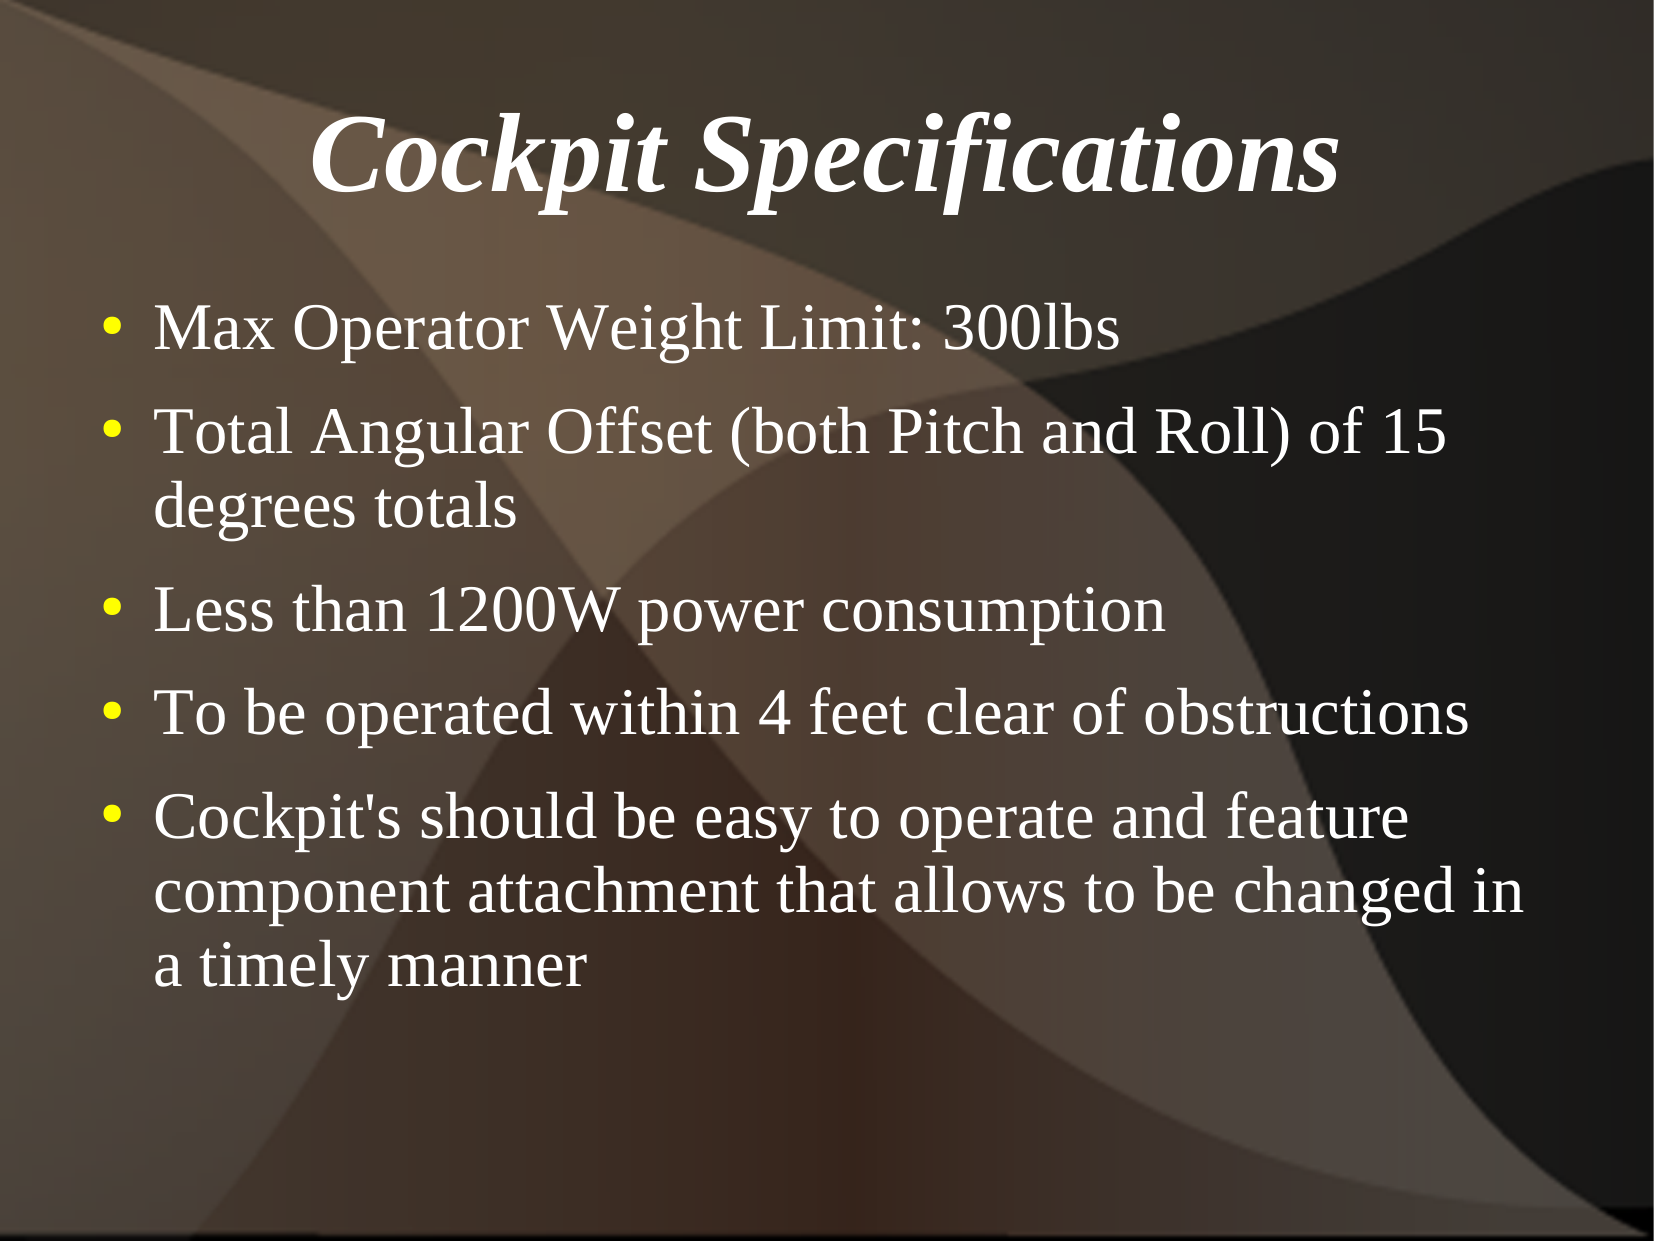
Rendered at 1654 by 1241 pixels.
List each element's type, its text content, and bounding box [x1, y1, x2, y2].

picture [0, 0, 1654, 1241]
list Max Operator Weight Limit: 300lbs Total Angular Offset (both Pitch and Roll) of 15 degrees totals Less than 1200W power consumption To be operated within 4 feet clear of obstructions Cockpit's should be easy to operate and feature component attachment that allows to be changed in a timely manner [82, 290, 1571, 1109]
title Cockpit Specifications [82, 49, 1571, 257]
